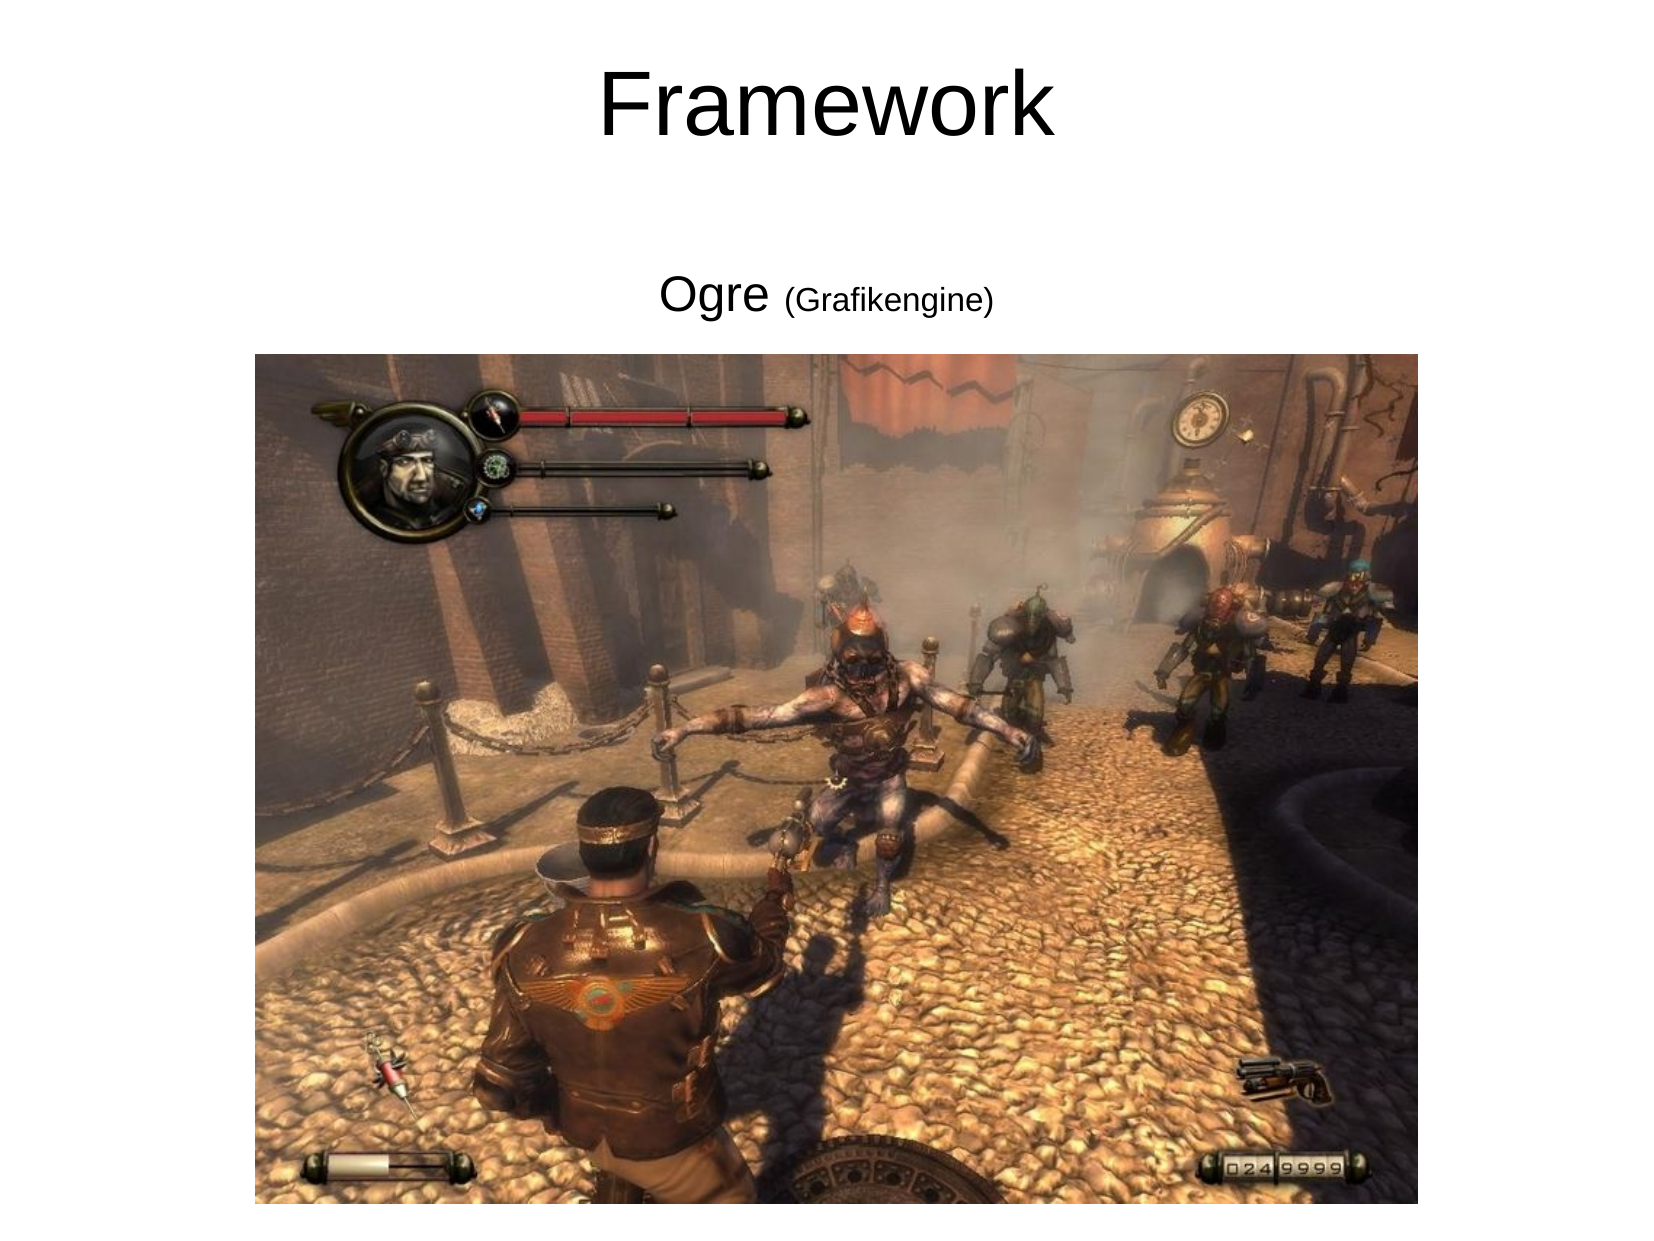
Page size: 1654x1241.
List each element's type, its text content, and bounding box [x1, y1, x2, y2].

picture [255, 354, 1418, 1204]
text_box Ogre (Grafikengine) [82, 265, 1571, 325]
title Framework [82, 0, 1571, 208]
